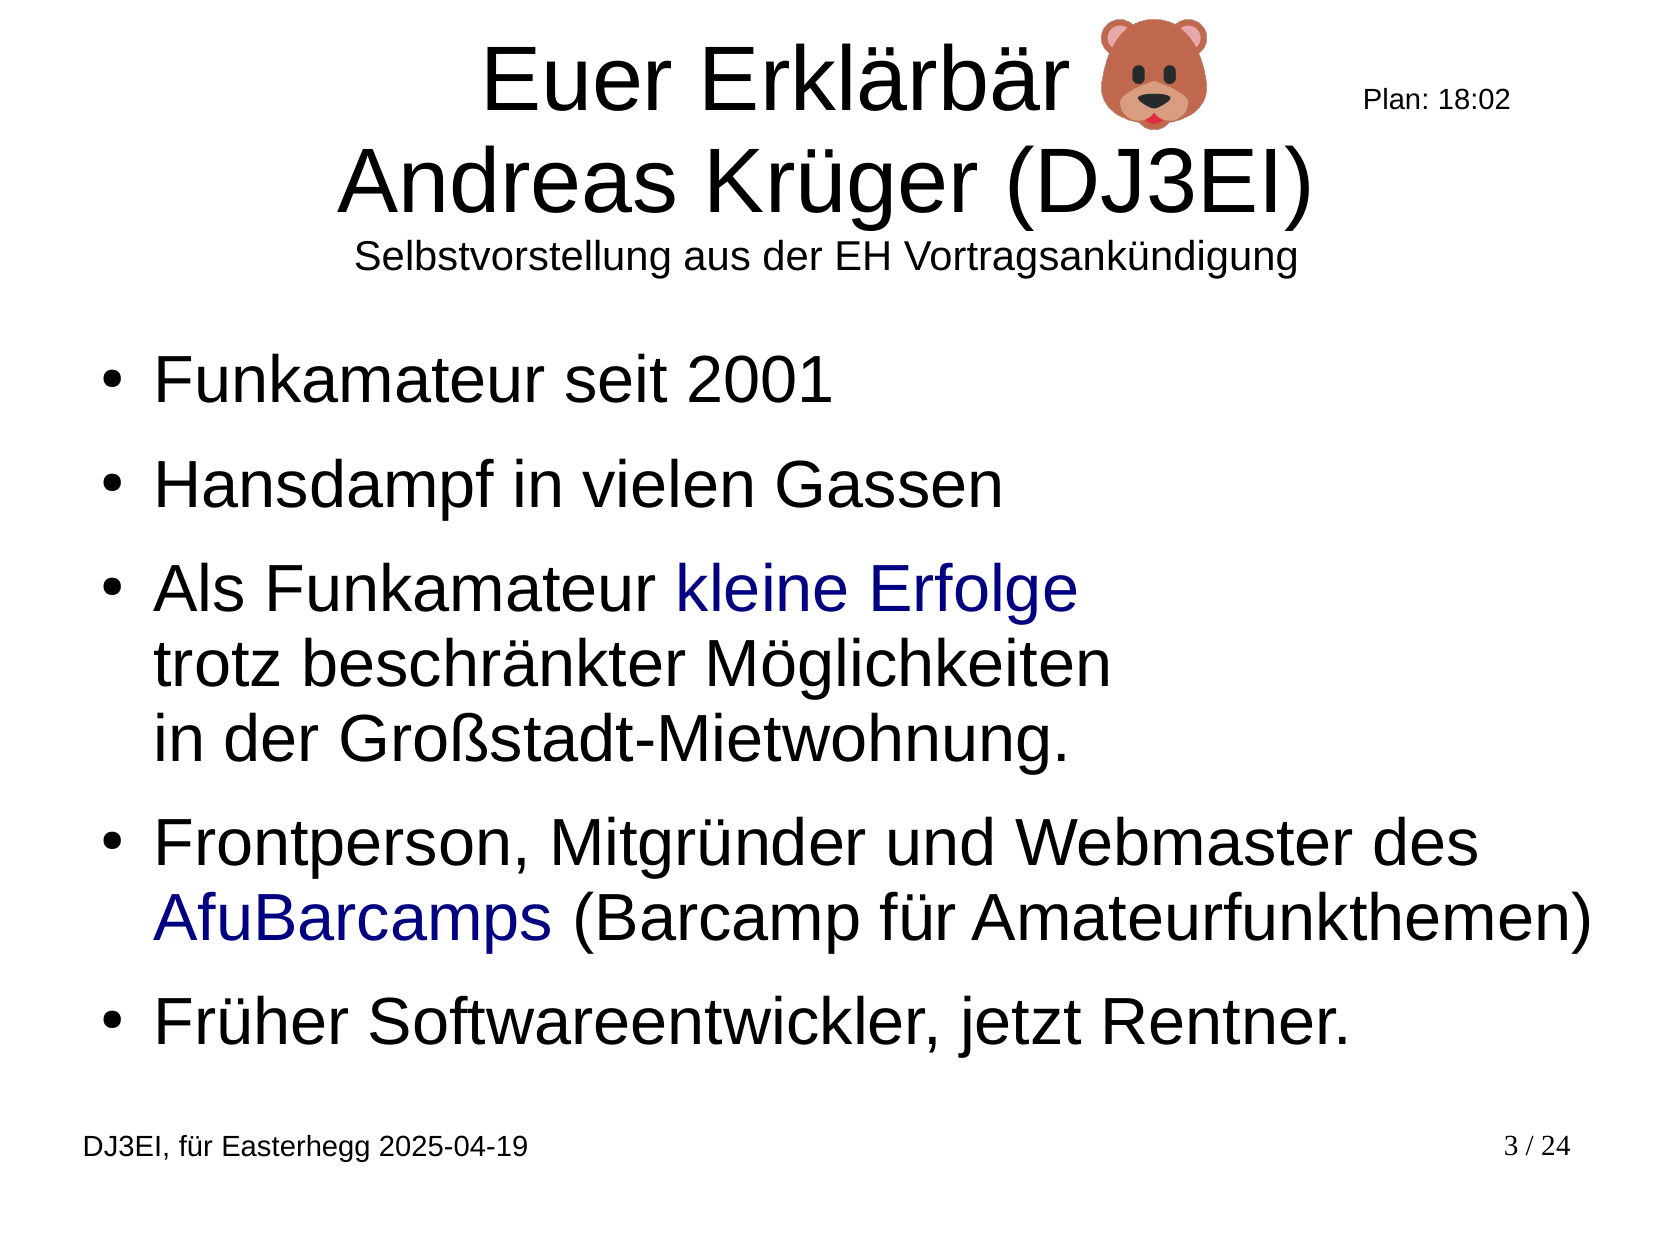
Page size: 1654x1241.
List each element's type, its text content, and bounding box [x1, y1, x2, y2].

picture [1101, 19, 1207, 130]
title Euer Erklärbär Andreas Krüger (DJ3EI) Selbstvorstellung aus der EH Vortragsankündigung [82, 27, 1571, 279]
text_box Plan: 18:02 [1348, 75, 1527, 123]
list Funkamateur seit 2001 Hansdampf in vielen Gassen Als Funkamateur kleine Erfolge trotz beschränkter Möglichkeiten in der Großstadt-Mietwohnung. Frontperson, Mitgründer und Webmaster des AfuBarcamps (Barcamp für Amateurfunkthemen) Früher Softwareentwickler, jetzt Rentner. [82, 342, 1595, 1080]
